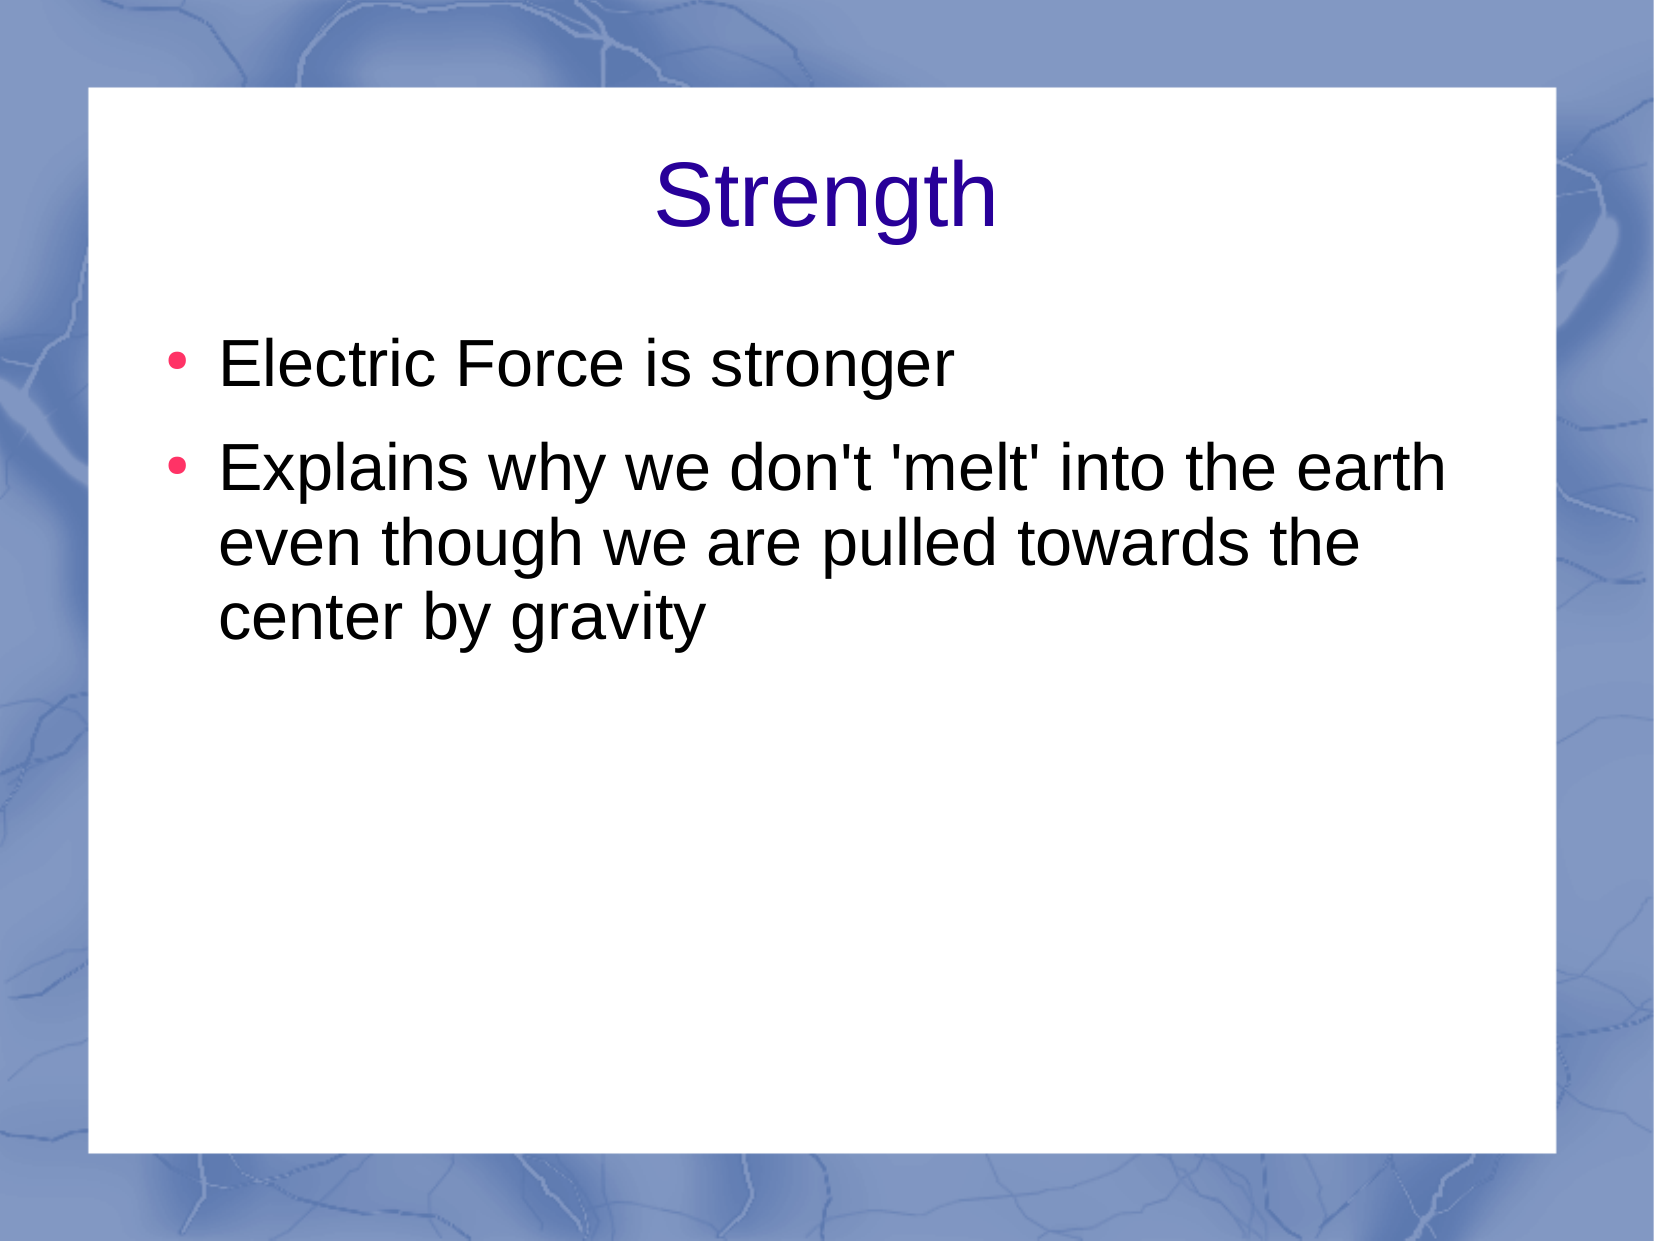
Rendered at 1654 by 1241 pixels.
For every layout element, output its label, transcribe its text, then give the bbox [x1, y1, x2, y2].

list Electric Force is stronger Explains why we don't 'melt' into the earth even though we are pulled towards the center by gravity [147, 325, 1506, 1010]
picture [0, 0, 1654, 1241]
title Strength [118, 90, 1536, 298]
